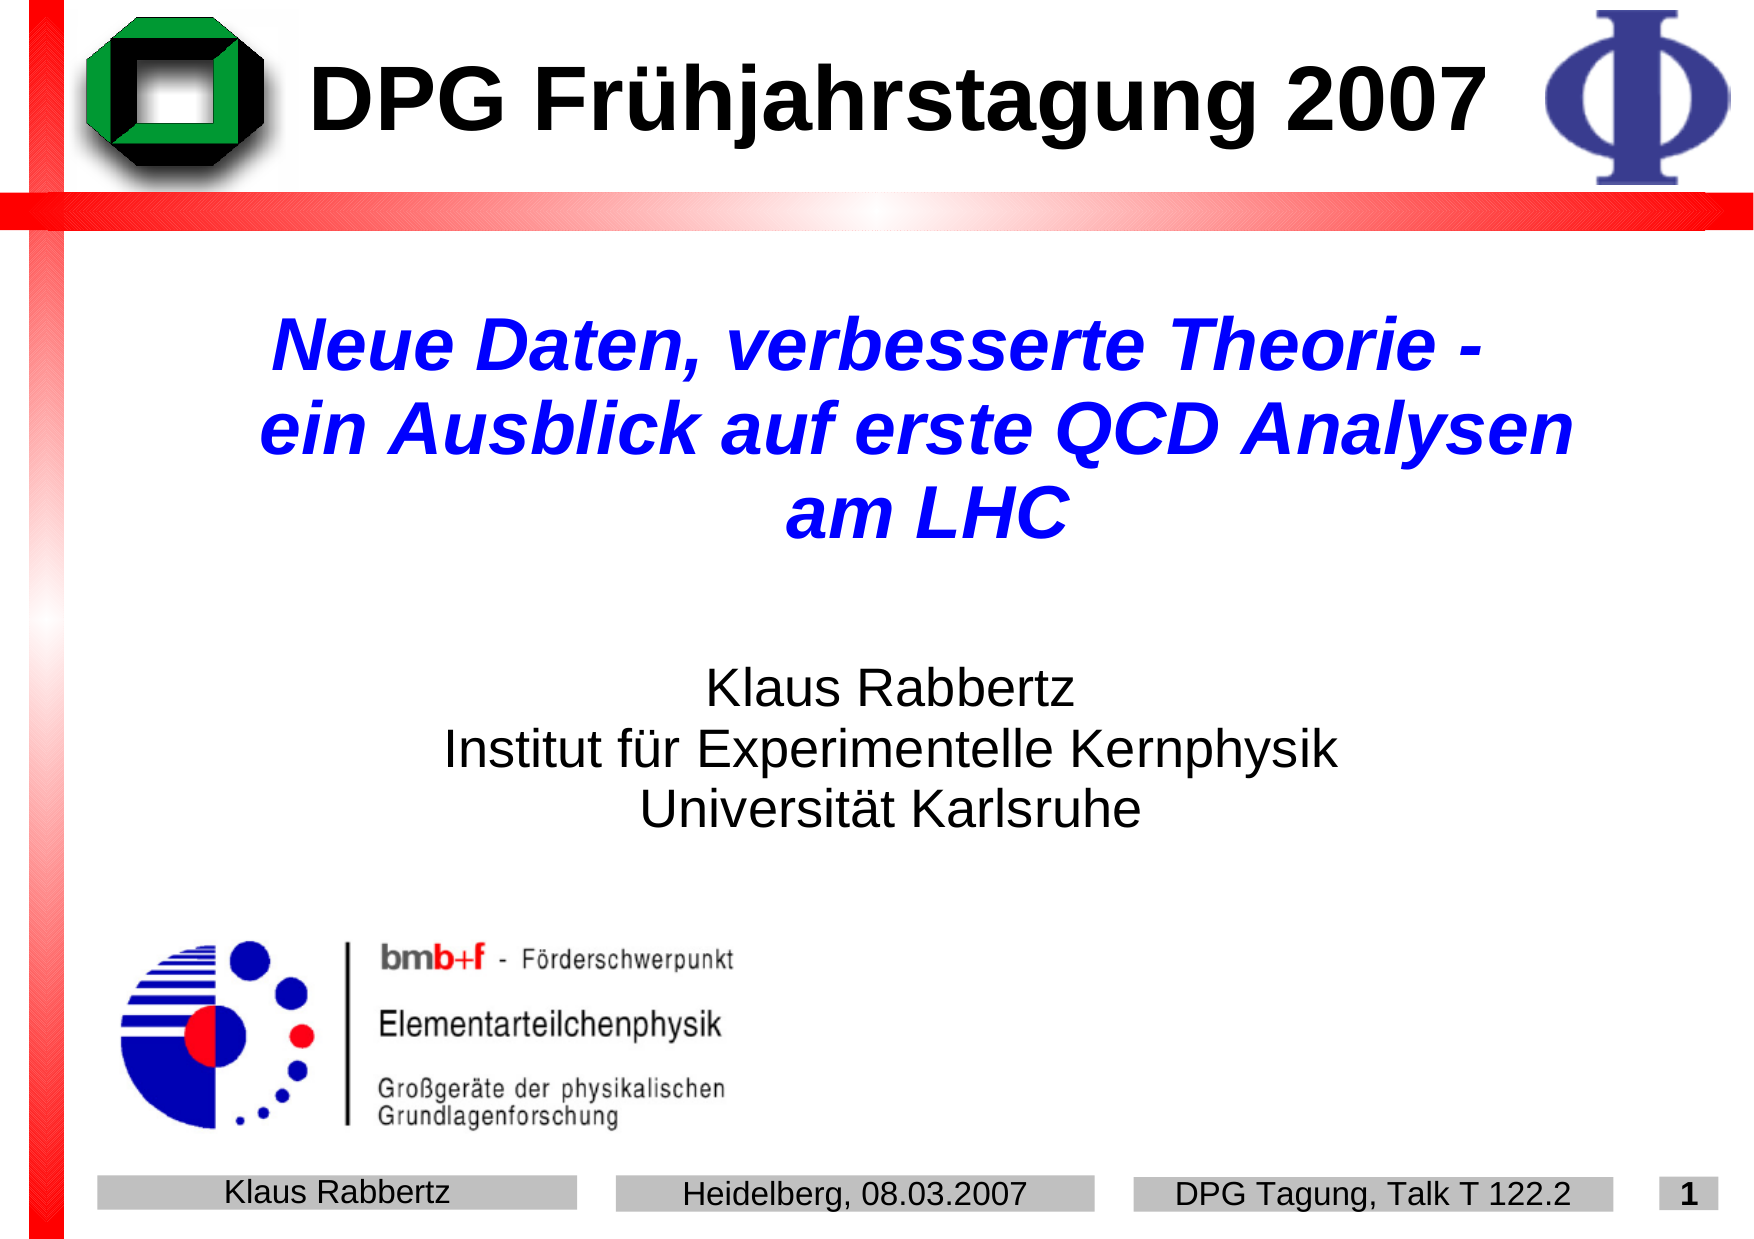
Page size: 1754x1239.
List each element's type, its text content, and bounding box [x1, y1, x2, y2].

text_box [200, 403, 699, 483]
title Neue Daten, verbesserte Theorie - ein Ausblick auf erste QCD Analysen am LHC [76, 302, 1701, 555]
title DPG Frühjahrstagung 2007 [306, 47, 1495, 150]
picture [1545, 10, 1731, 185]
picture [94, 913, 748, 1154]
text_box Klaus Rabbertz Institut für Experimentelle Kernphysik Universität Karlsruhe [431, 645, 1352, 852]
picture [64, 9, 299, 192]
